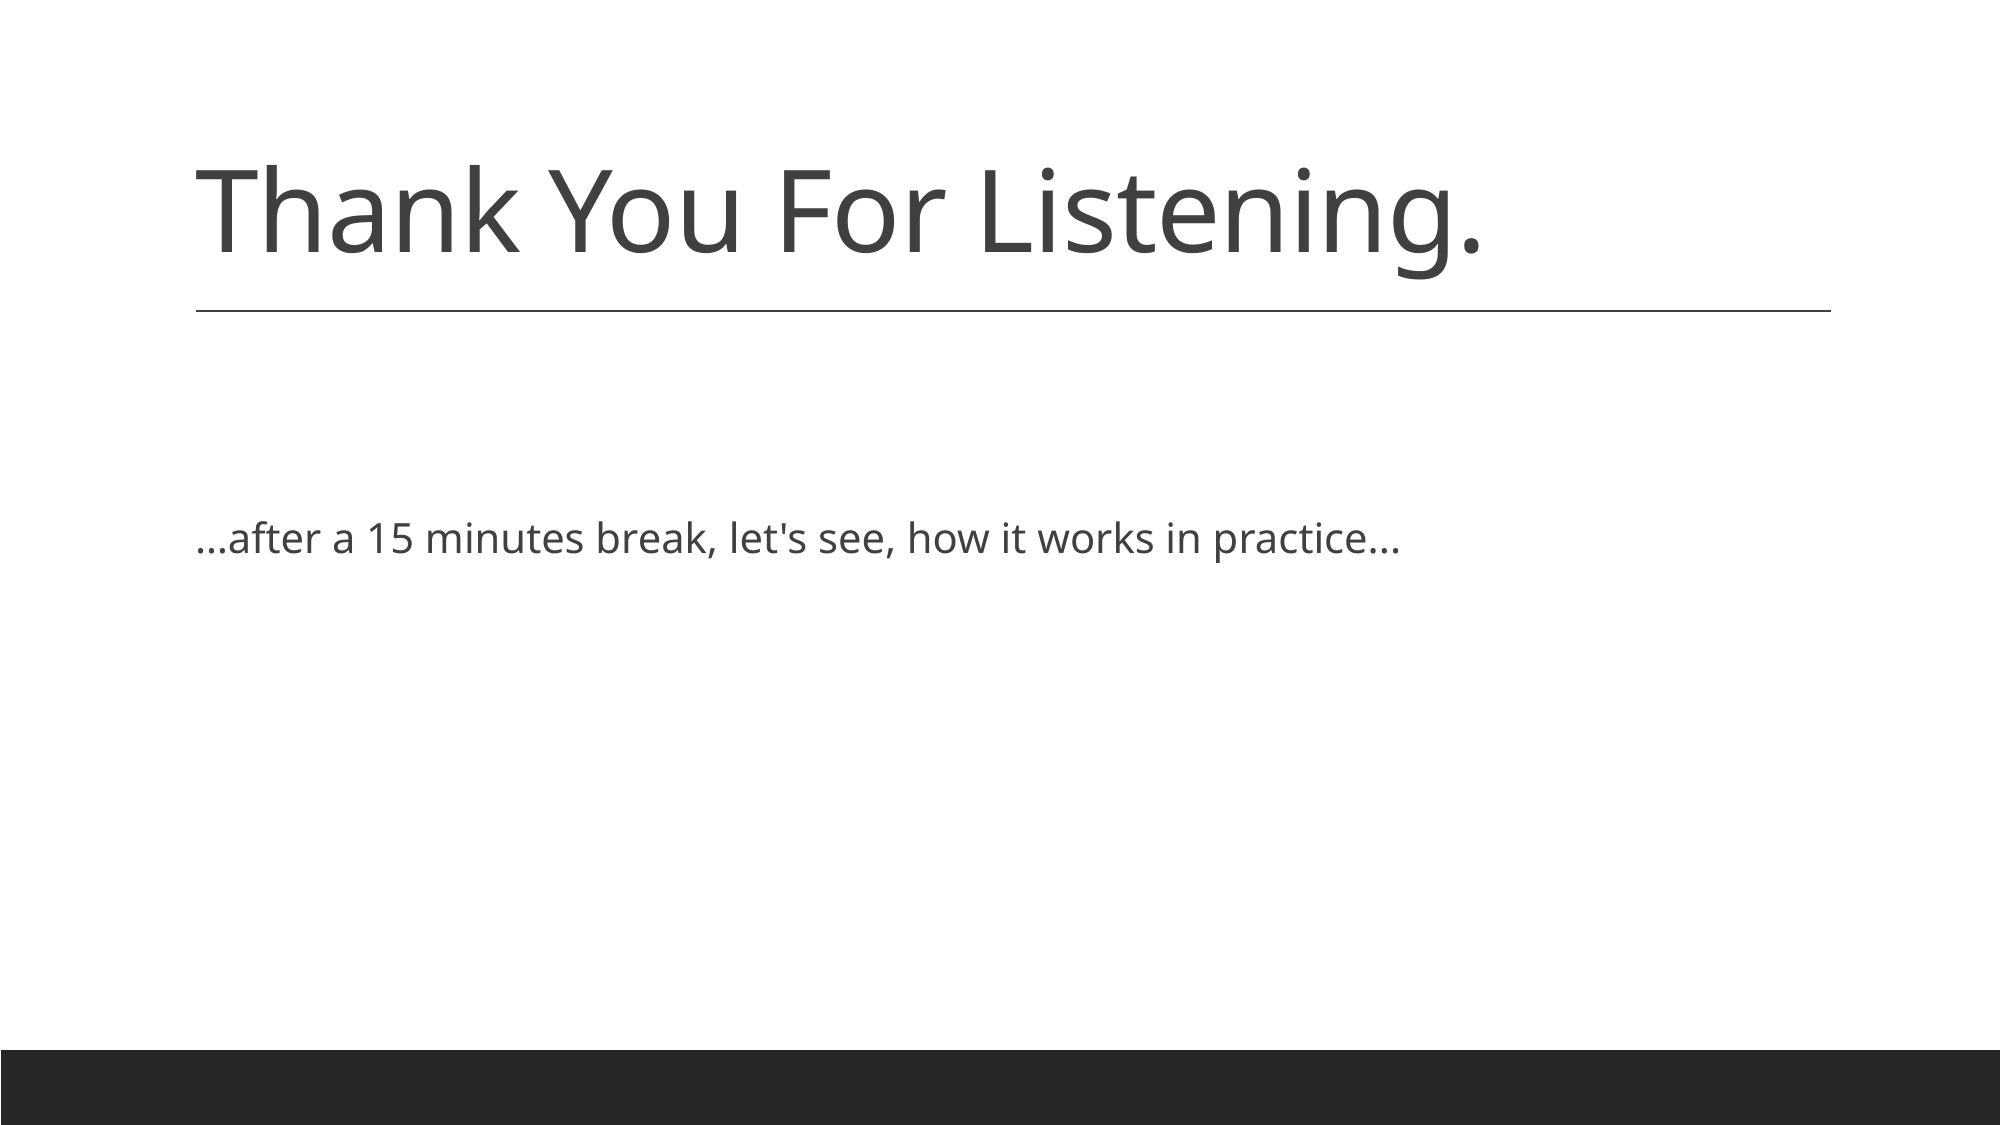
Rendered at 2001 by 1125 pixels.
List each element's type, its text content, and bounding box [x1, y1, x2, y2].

list …after a 15 minutes break, let's see, how it works in practice... [180, 345, 1831, 963]
title Thank You For Listening. [180, 47, 1831, 286]
